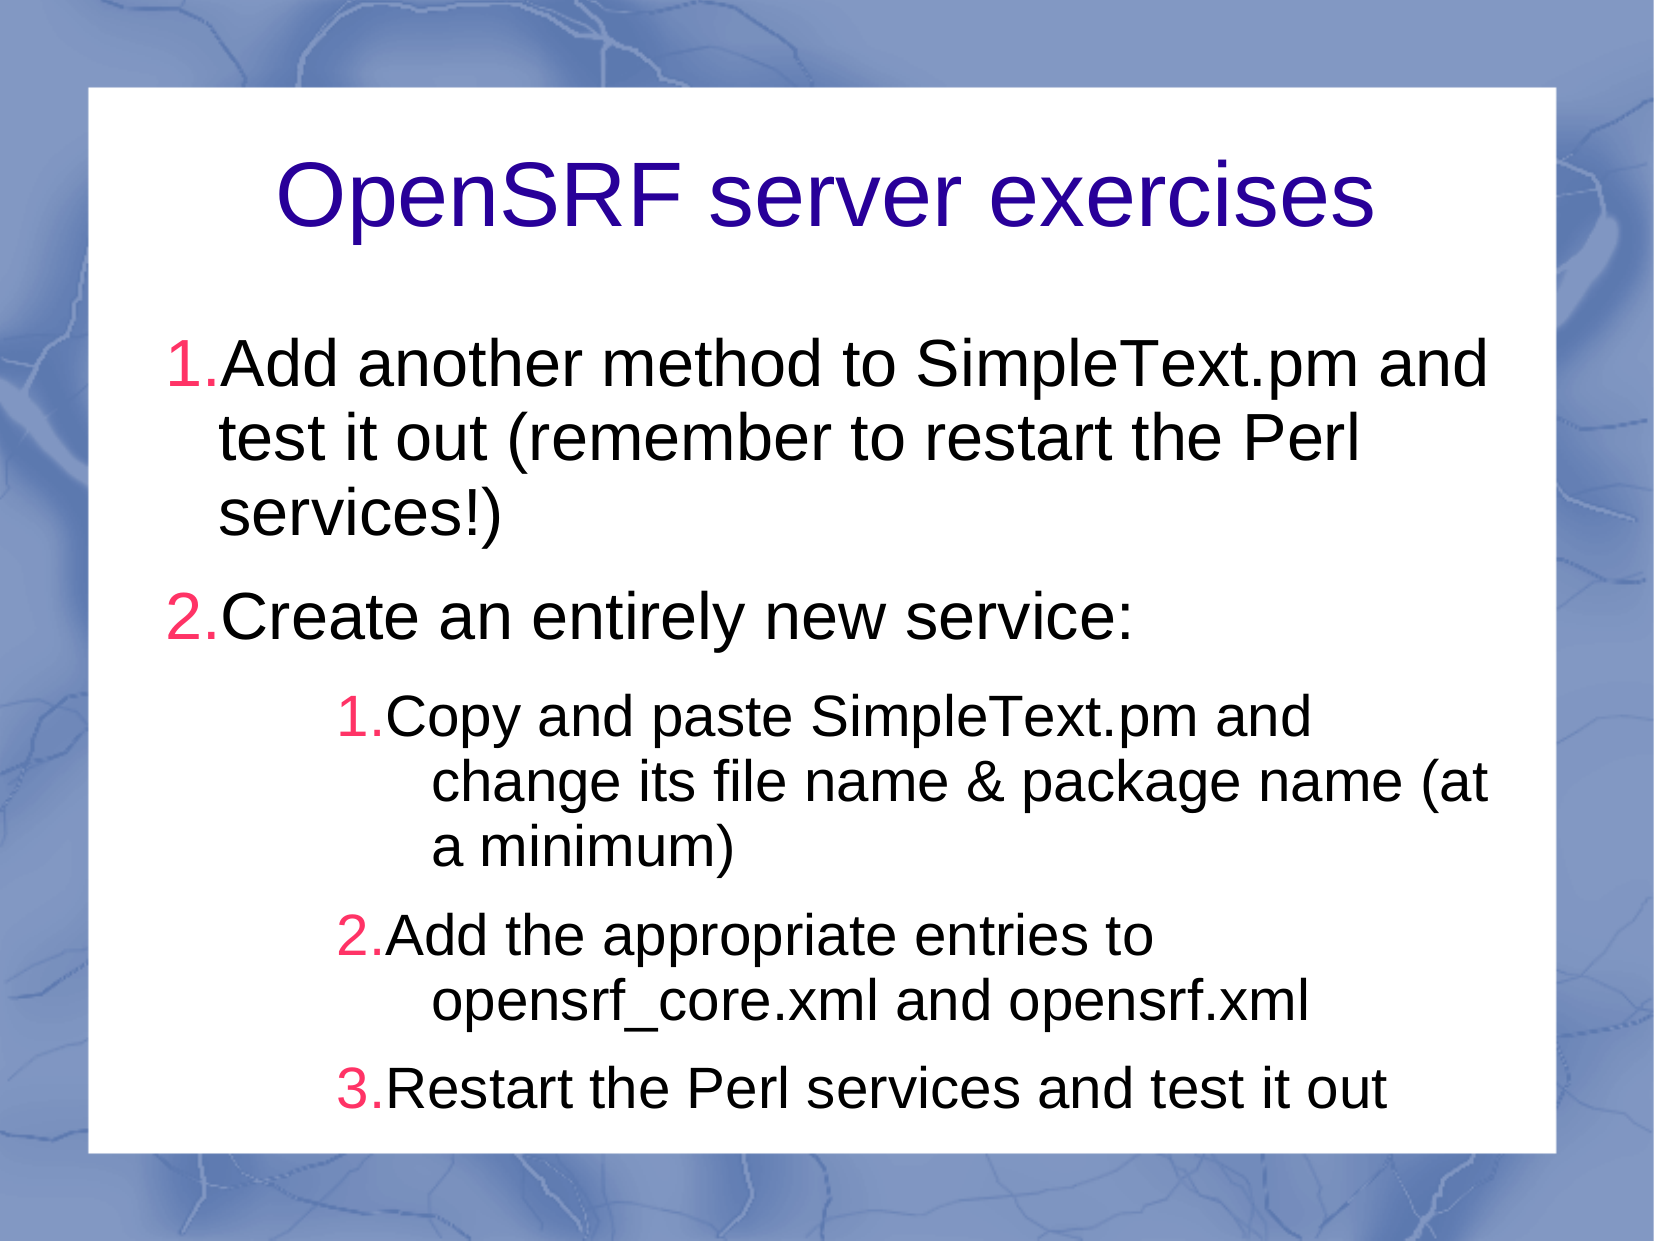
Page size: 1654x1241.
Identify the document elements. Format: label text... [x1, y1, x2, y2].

list Add another method to SimpleText.pm and test it out (remember to restart the Perl services!) Create an entirely new service: Copy and paste SimpleText.pm and change its file name & package name (at a minimum) Add the appropriate entries to opensrf_core.xml and opensrf.xml Restart the Perl services and test it out [147, 325, 1506, 1130]
picture [0, 0, 1654, 1241]
title OpenSRF server exercises [118, 98, 1536, 291]
